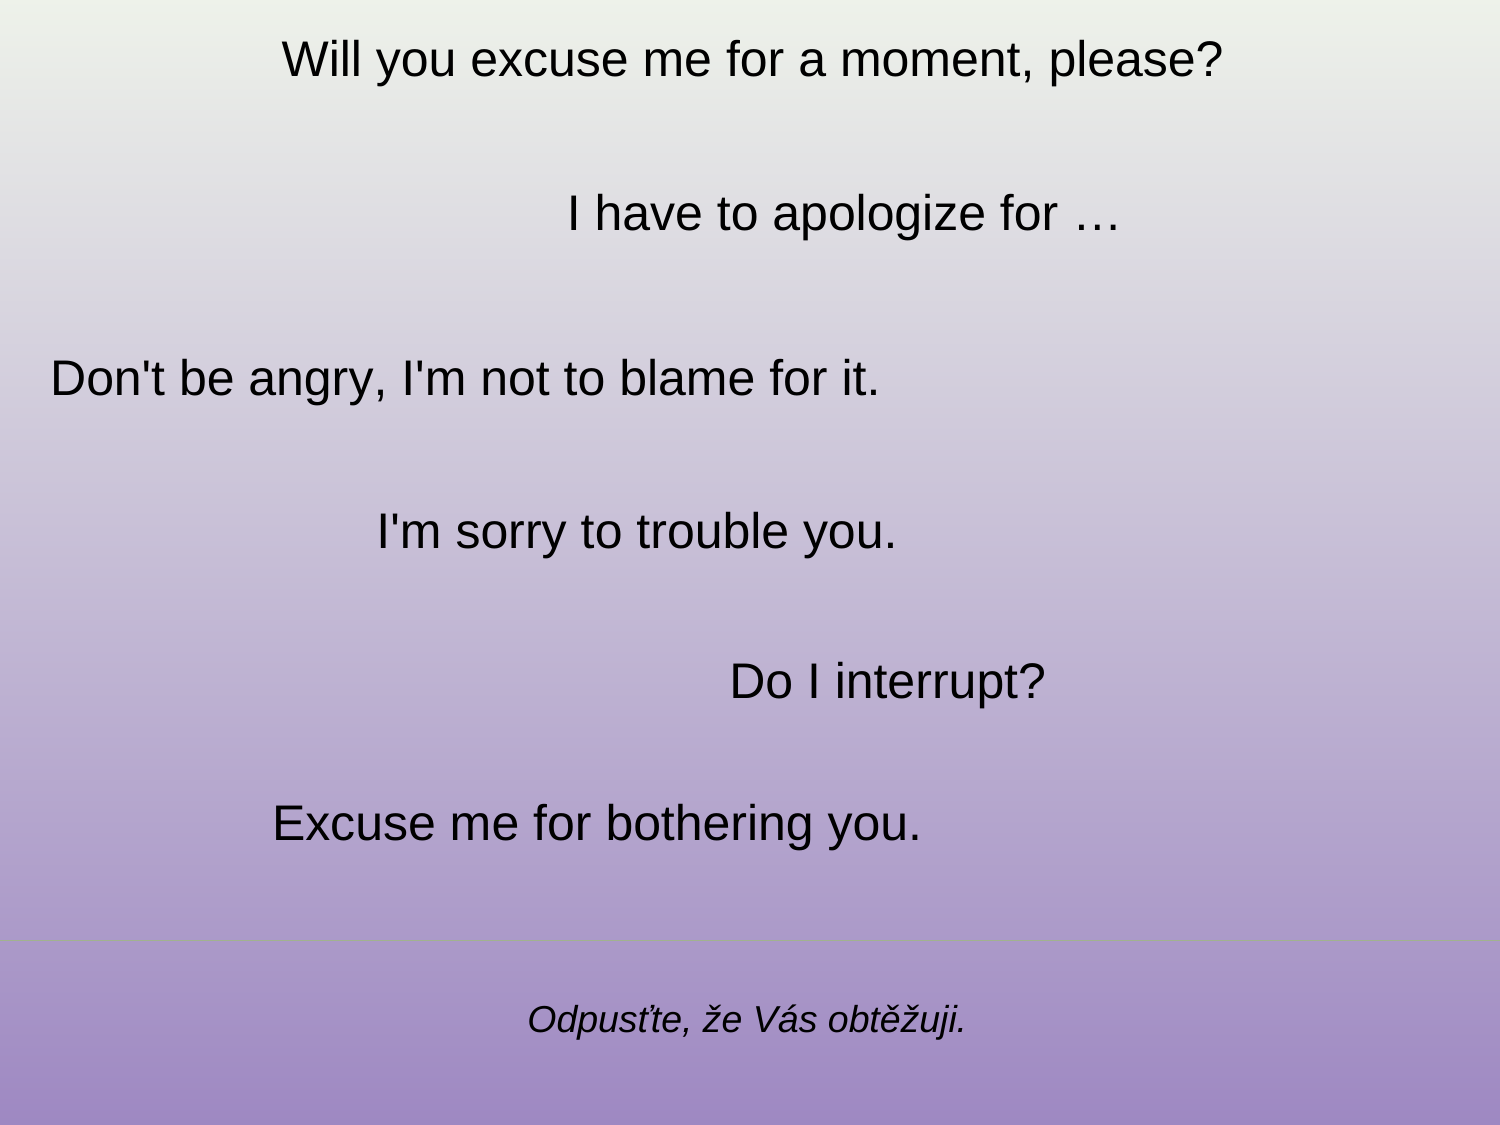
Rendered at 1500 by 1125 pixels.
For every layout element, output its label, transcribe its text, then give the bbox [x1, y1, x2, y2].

text_box I'm sorry to trouble you. [361, 491, 913, 567]
text_box I have to apologize for … [552, 172, 1138, 249]
text_box Odpusťte, že Vás obtěžuji. [512, 987, 983, 1049]
text_box Do I interrupt? [714, 640, 1217, 716]
text_box Don't be angry, I'm not to blame for it. [35, 337, 1500, 414]
text_box Will you excuse me for a moment, please? [5, 18, 1500, 95]
text_box Excuse me for bothering you. [257, 782, 938, 858]
